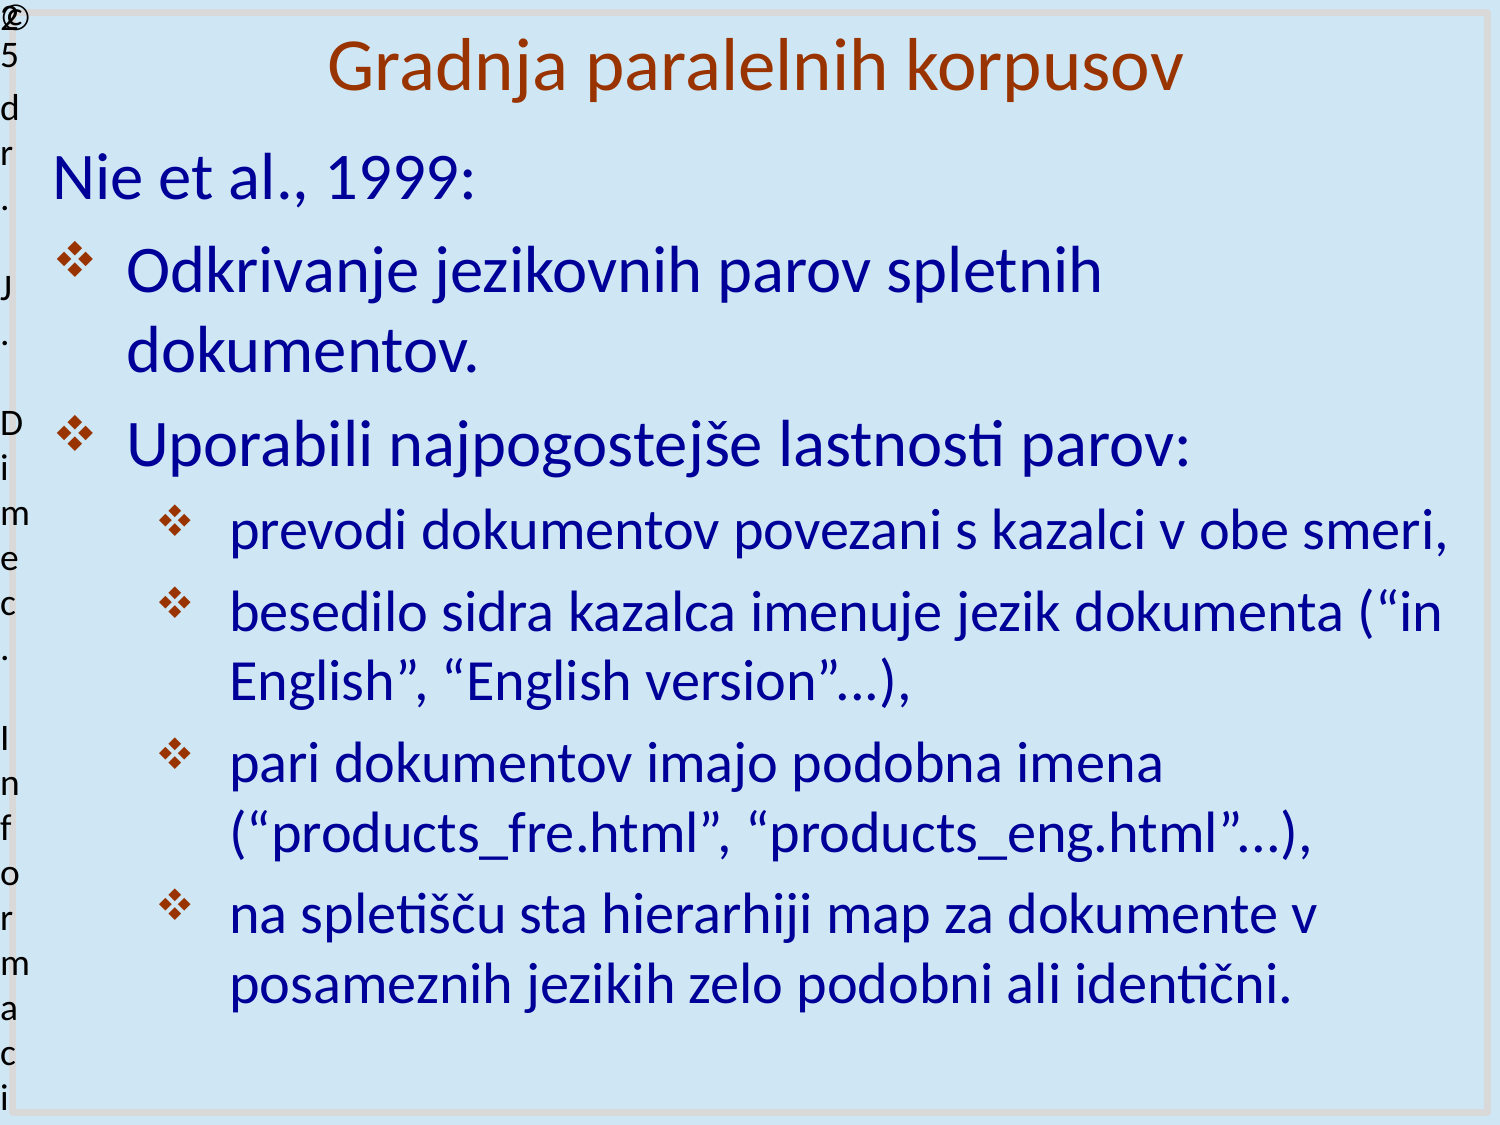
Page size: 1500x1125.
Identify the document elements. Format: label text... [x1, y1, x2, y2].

list Nie et al., 1999: Odkrivanje jezikovnih parov spletnih dokumentov. Uporabili najpogostejše lastnosti parov: prevodi dokumentov povezani s kazalci v obe smeri, besedilo sidra kazalca imenuje jezik dokumenta (“in English”, “English version”...), pari dokumentov imajo podobna imena (“products_fre.html”, “products_eng.html”...), na spletišču sta hierarhiji map za dokumente v posameznih jezikih zelo podobni ali identični. [37, 125, 1475, 1038]
title Gradnja paralelnih korpusov [37, 24, 1475, 97]
